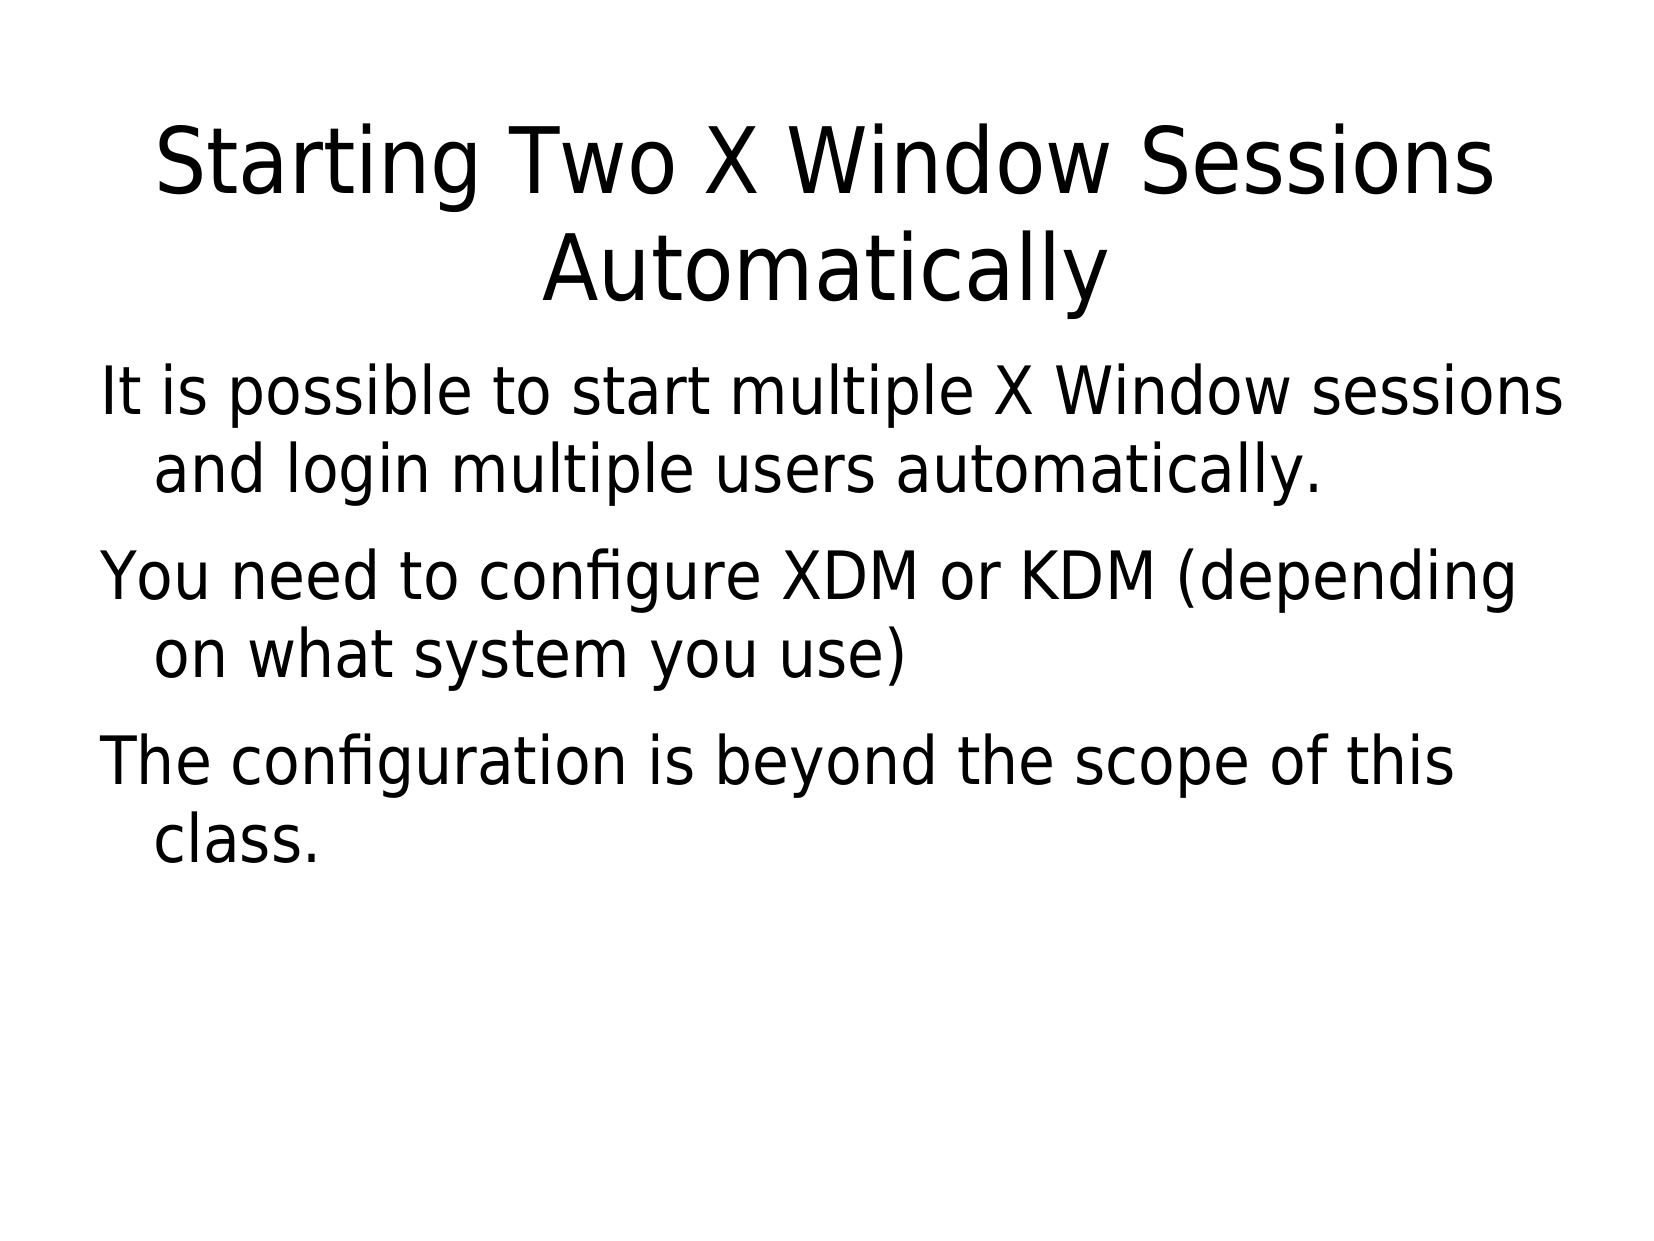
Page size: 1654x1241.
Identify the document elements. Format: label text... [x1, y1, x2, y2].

list It is possible to start multiple X Window sessions and login multiple users automatically. You need to configure XDM or KDM (depending on what system you use) The configuration is beyond the scope of this class. [82, 352, 1571, 1109]
title Starting Two X Window Sessions Automatically [82, 45, 1571, 352]
